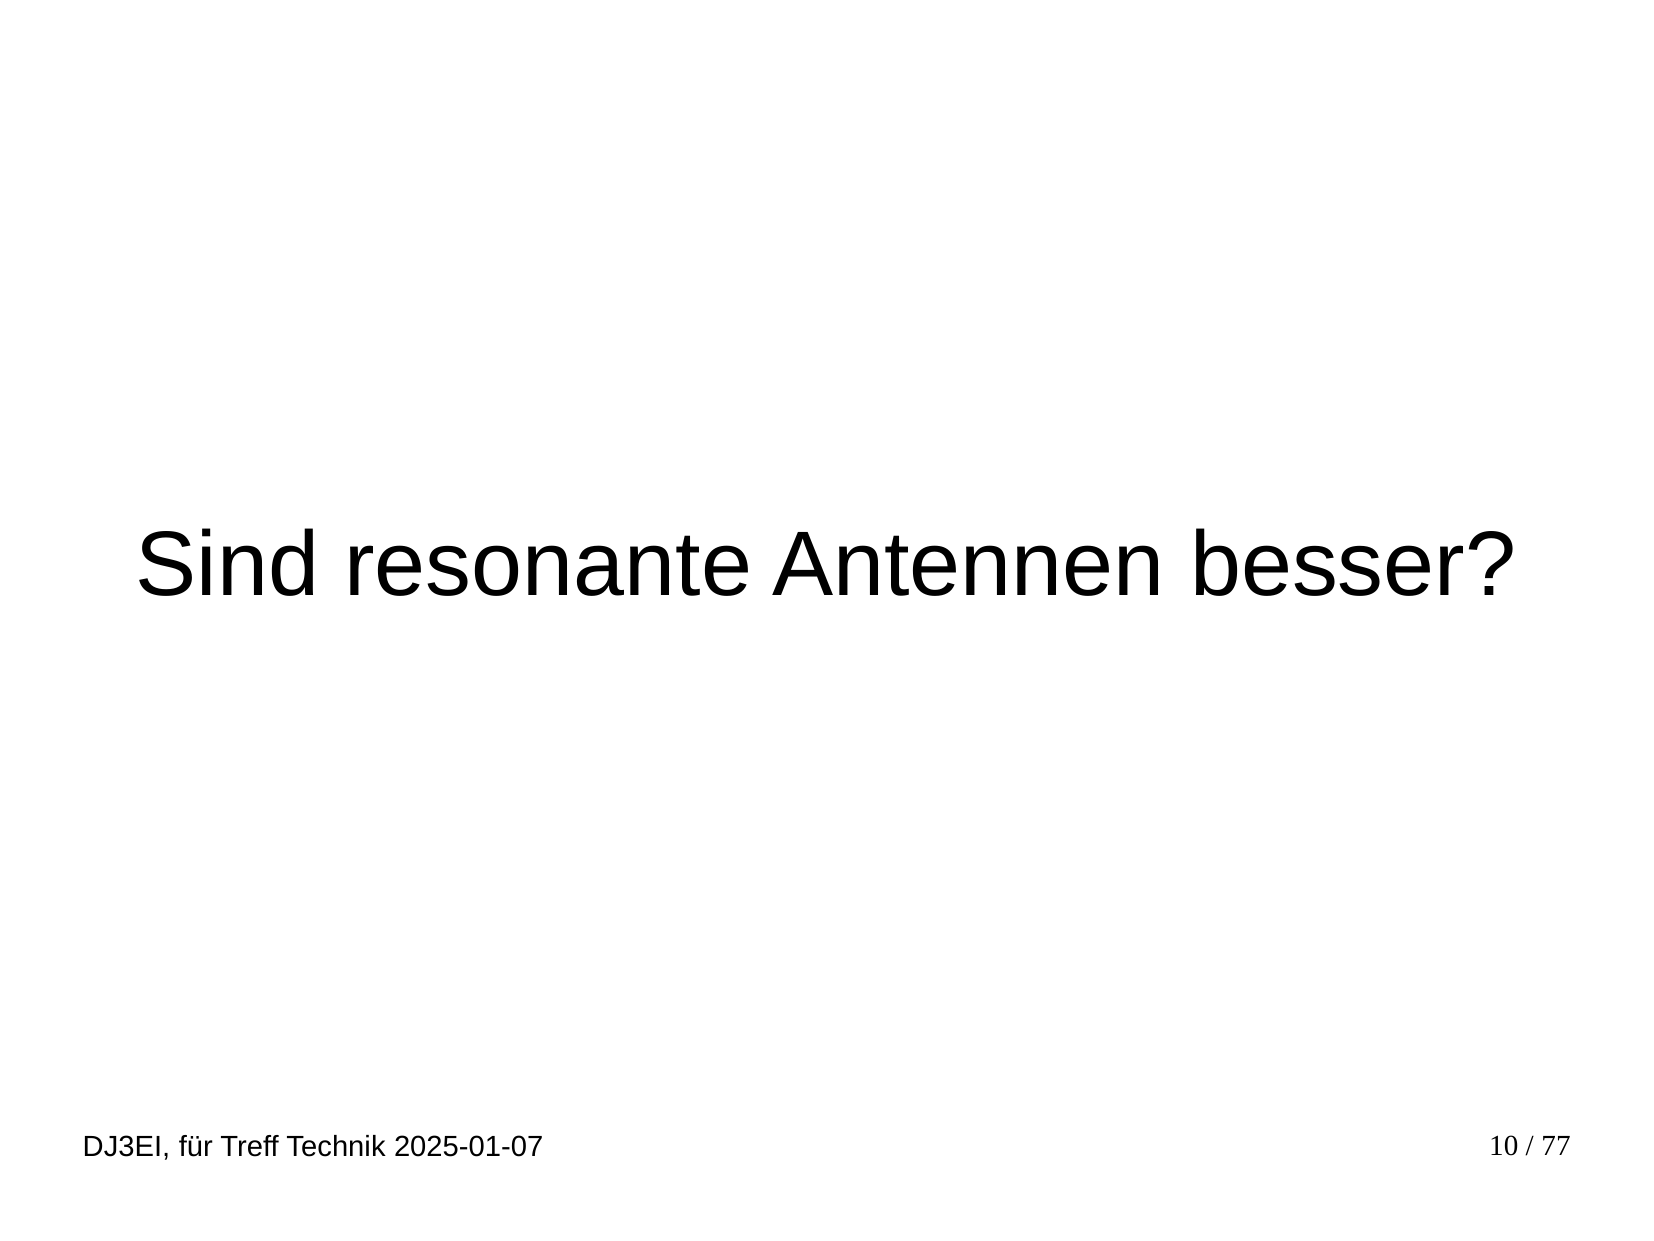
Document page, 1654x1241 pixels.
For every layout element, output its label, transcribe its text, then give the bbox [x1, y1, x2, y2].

title Sind resonante Antennen besser? [82, 460, 1571, 668]
